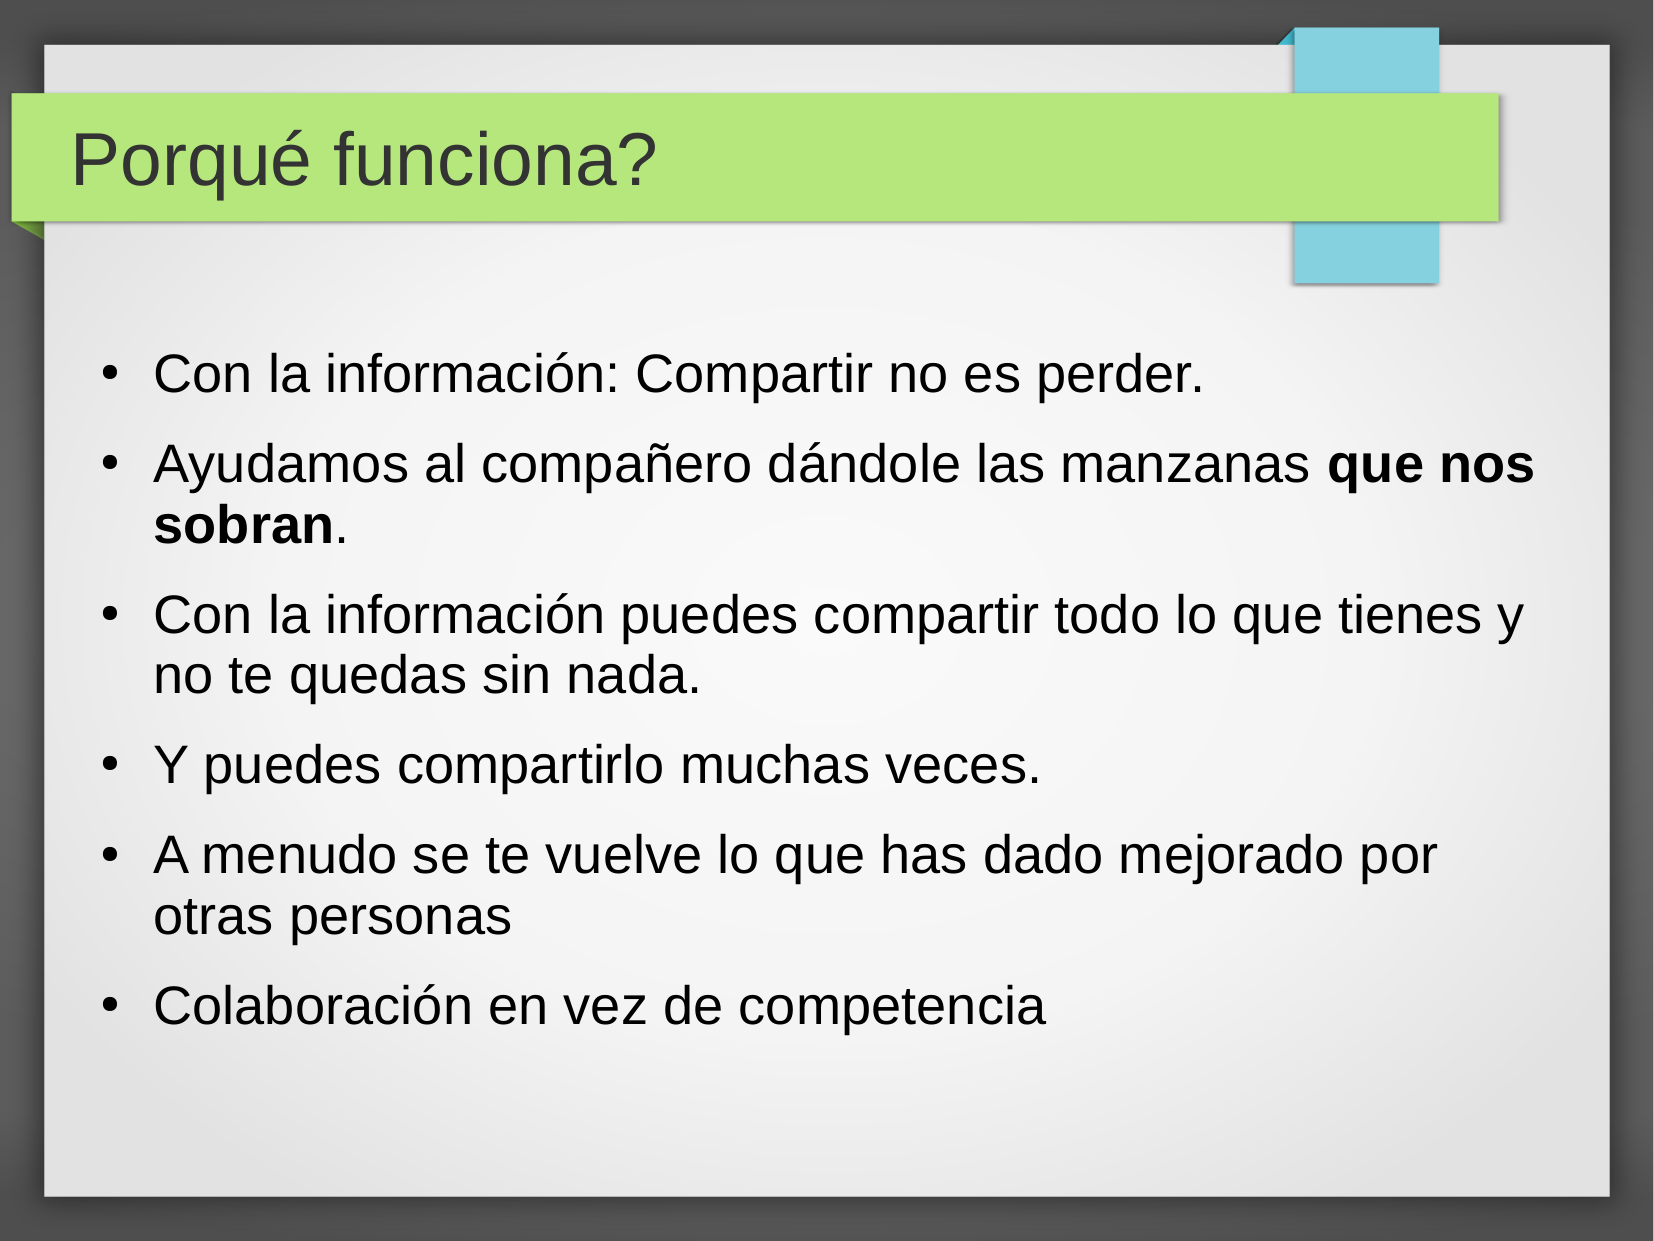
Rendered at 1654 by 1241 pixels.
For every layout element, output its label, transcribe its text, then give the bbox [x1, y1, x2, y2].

picture [0, 0, 1654, 1241]
title Porqué funciona? [70, 106, 1229, 213]
list Con la información: Compartir no es perder. Ayudamos al compañero dándole las manzanas que nos sobran. Con la información puedes compartir todo lo que tienes y no te quedas sin nada. Y puedes compartirlo muchas veces. A menudo se te vuelve lo que has dado mejorado por otras personas Colaboración en vez de competencia [82, 343, 1538, 1063]
